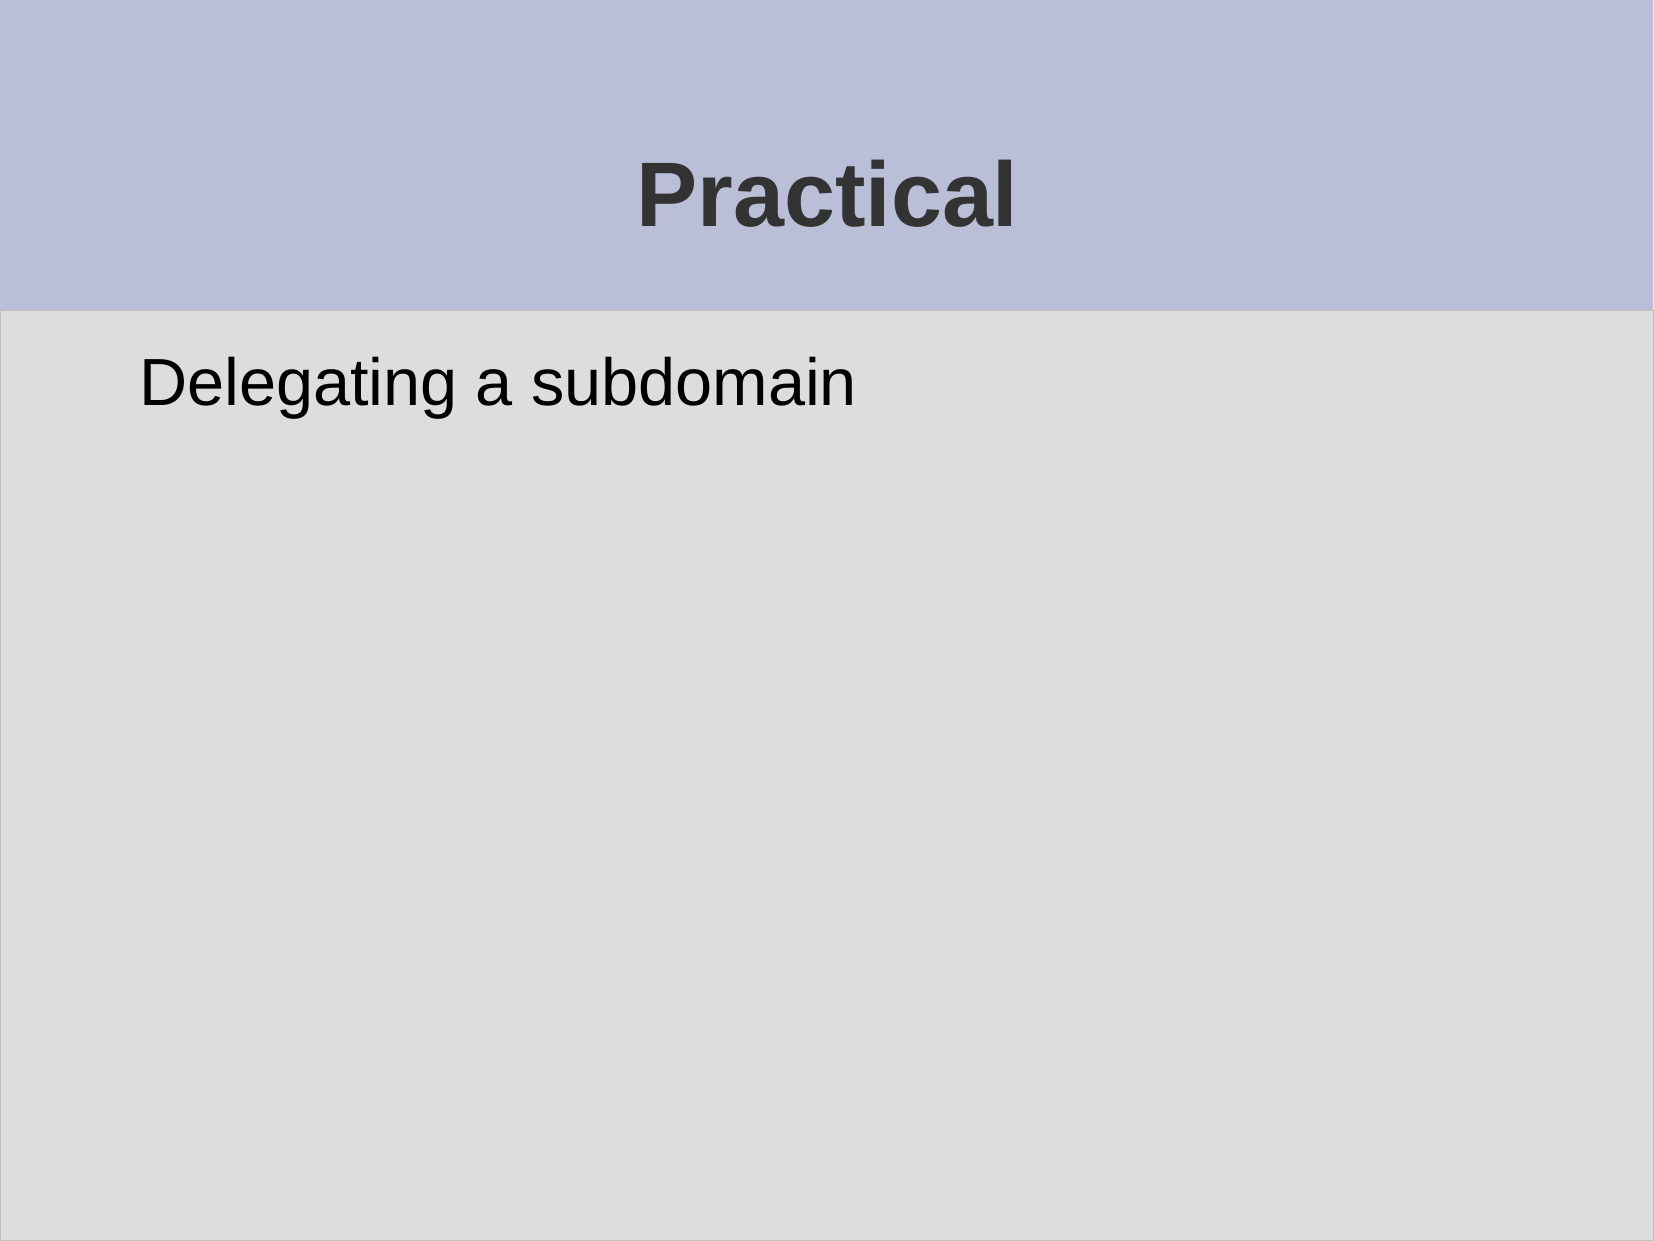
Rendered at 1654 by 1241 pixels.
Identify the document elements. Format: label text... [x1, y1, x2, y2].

title Practical [121, 91, 1534, 299]
list Delegating a subdomain [121, 344, 1534, 1127]
